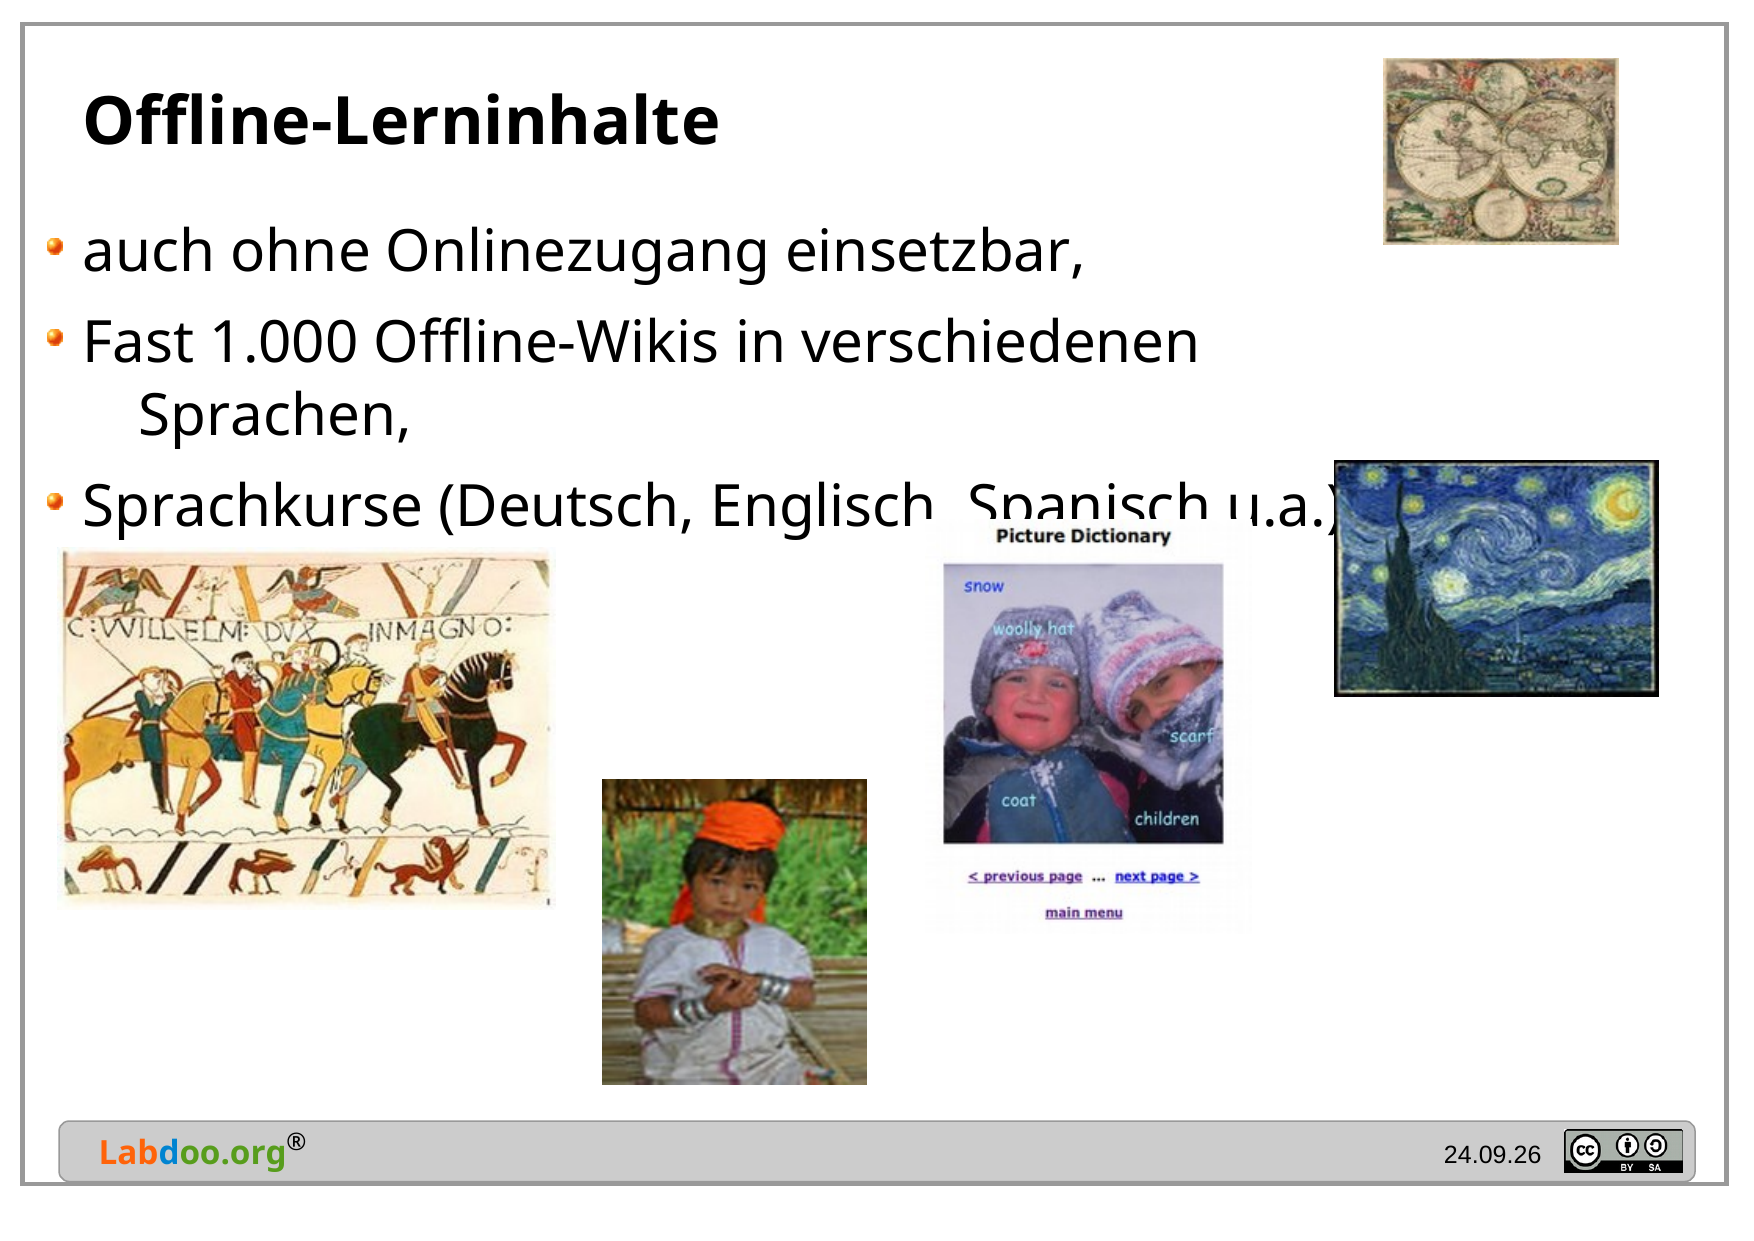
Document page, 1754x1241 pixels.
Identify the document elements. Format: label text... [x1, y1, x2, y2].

picture [925, 519, 1252, 934]
picture [47, 493, 63, 510]
picture [602, 779, 867, 1086]
picture [1564, 1129, 1683, 1173]
picture [1383, 58, 1619, 245]
picture [57, 547, 556, 910]
text_box Labdoo.org® [83, 1097, 1161, 1176]
picture [1334, 460, 1659, 697]
list Offline-Lerninhalte auch ohne Onlinezugang einsetzbar, Fast 1.000 Offline-Wikis in verschiedenen Sprachen, Sprachkurse (Deutsch, Englisch, Spanisch u.a.) [47, 76, 1489, 463]
